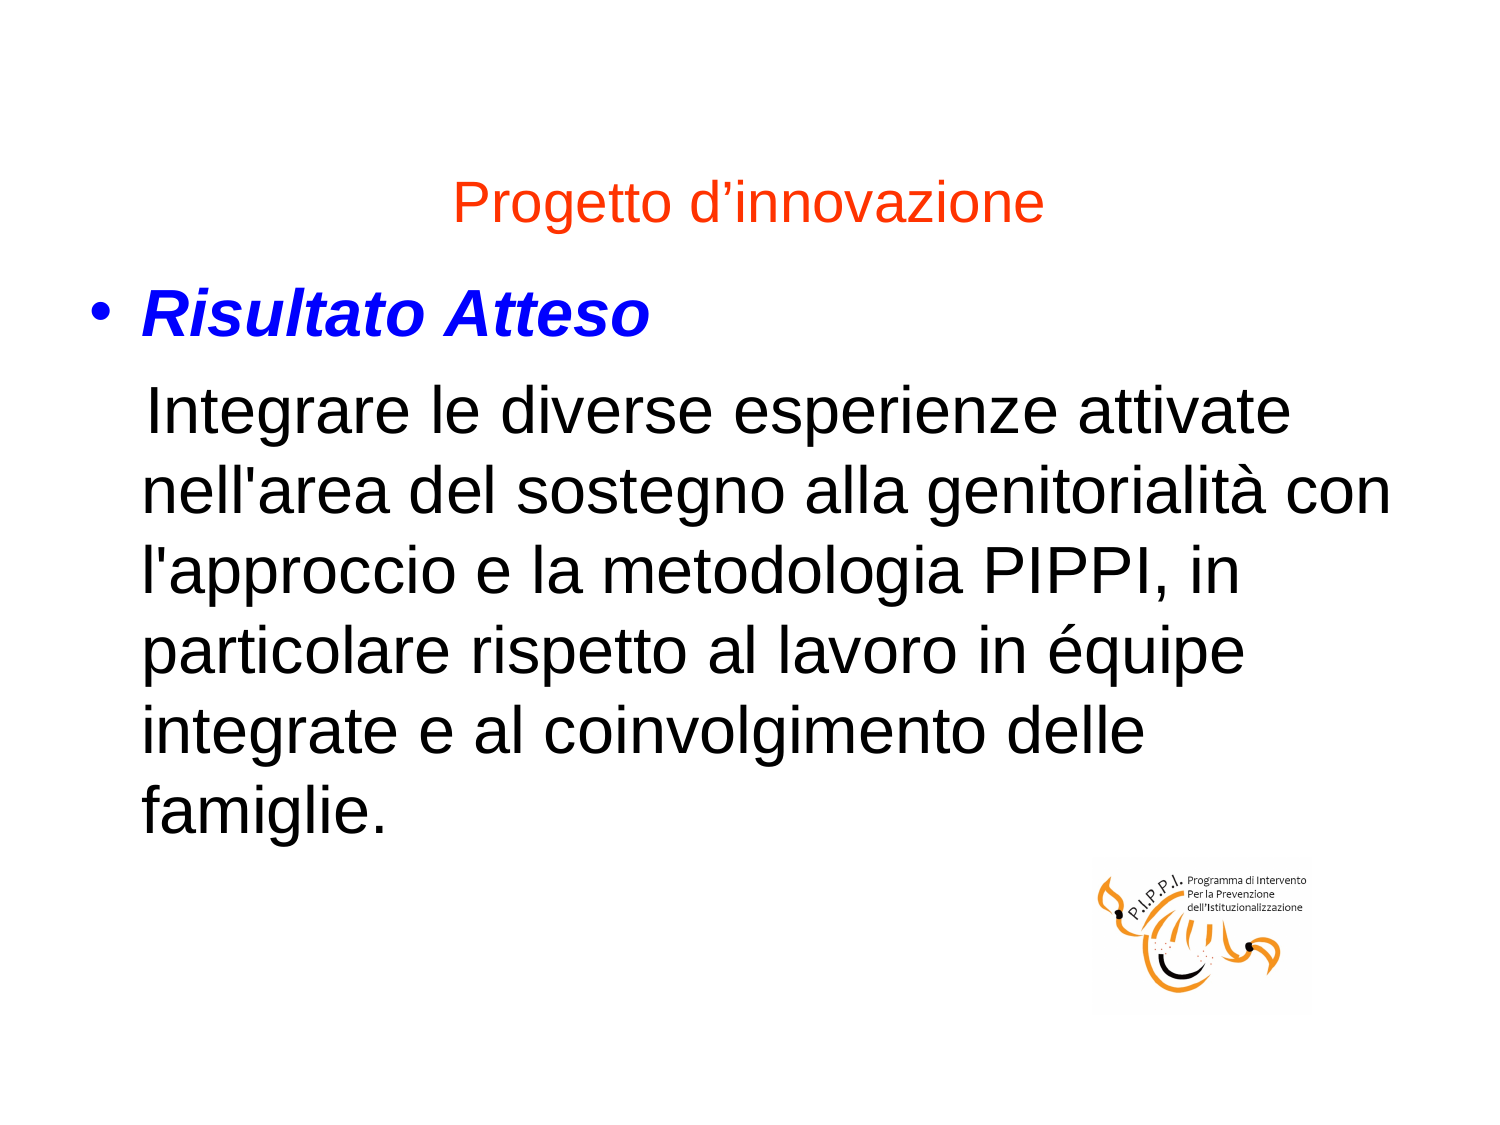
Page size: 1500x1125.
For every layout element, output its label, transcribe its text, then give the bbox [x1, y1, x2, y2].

list Risultato Atteso Integrare le diverse esperienze attivate nell'area del sostegno alla genitorialità con l'approccio e la metodologia PIPPI, in particolare rispetto al lavoro in équipe integrate e al coinvolgimento delle famiglie. [75, 262, 1426, 1005]
title Progetto d’innovazione [75, 31, 1426, 247]
picture [1092, 857, 1312, 1015]
